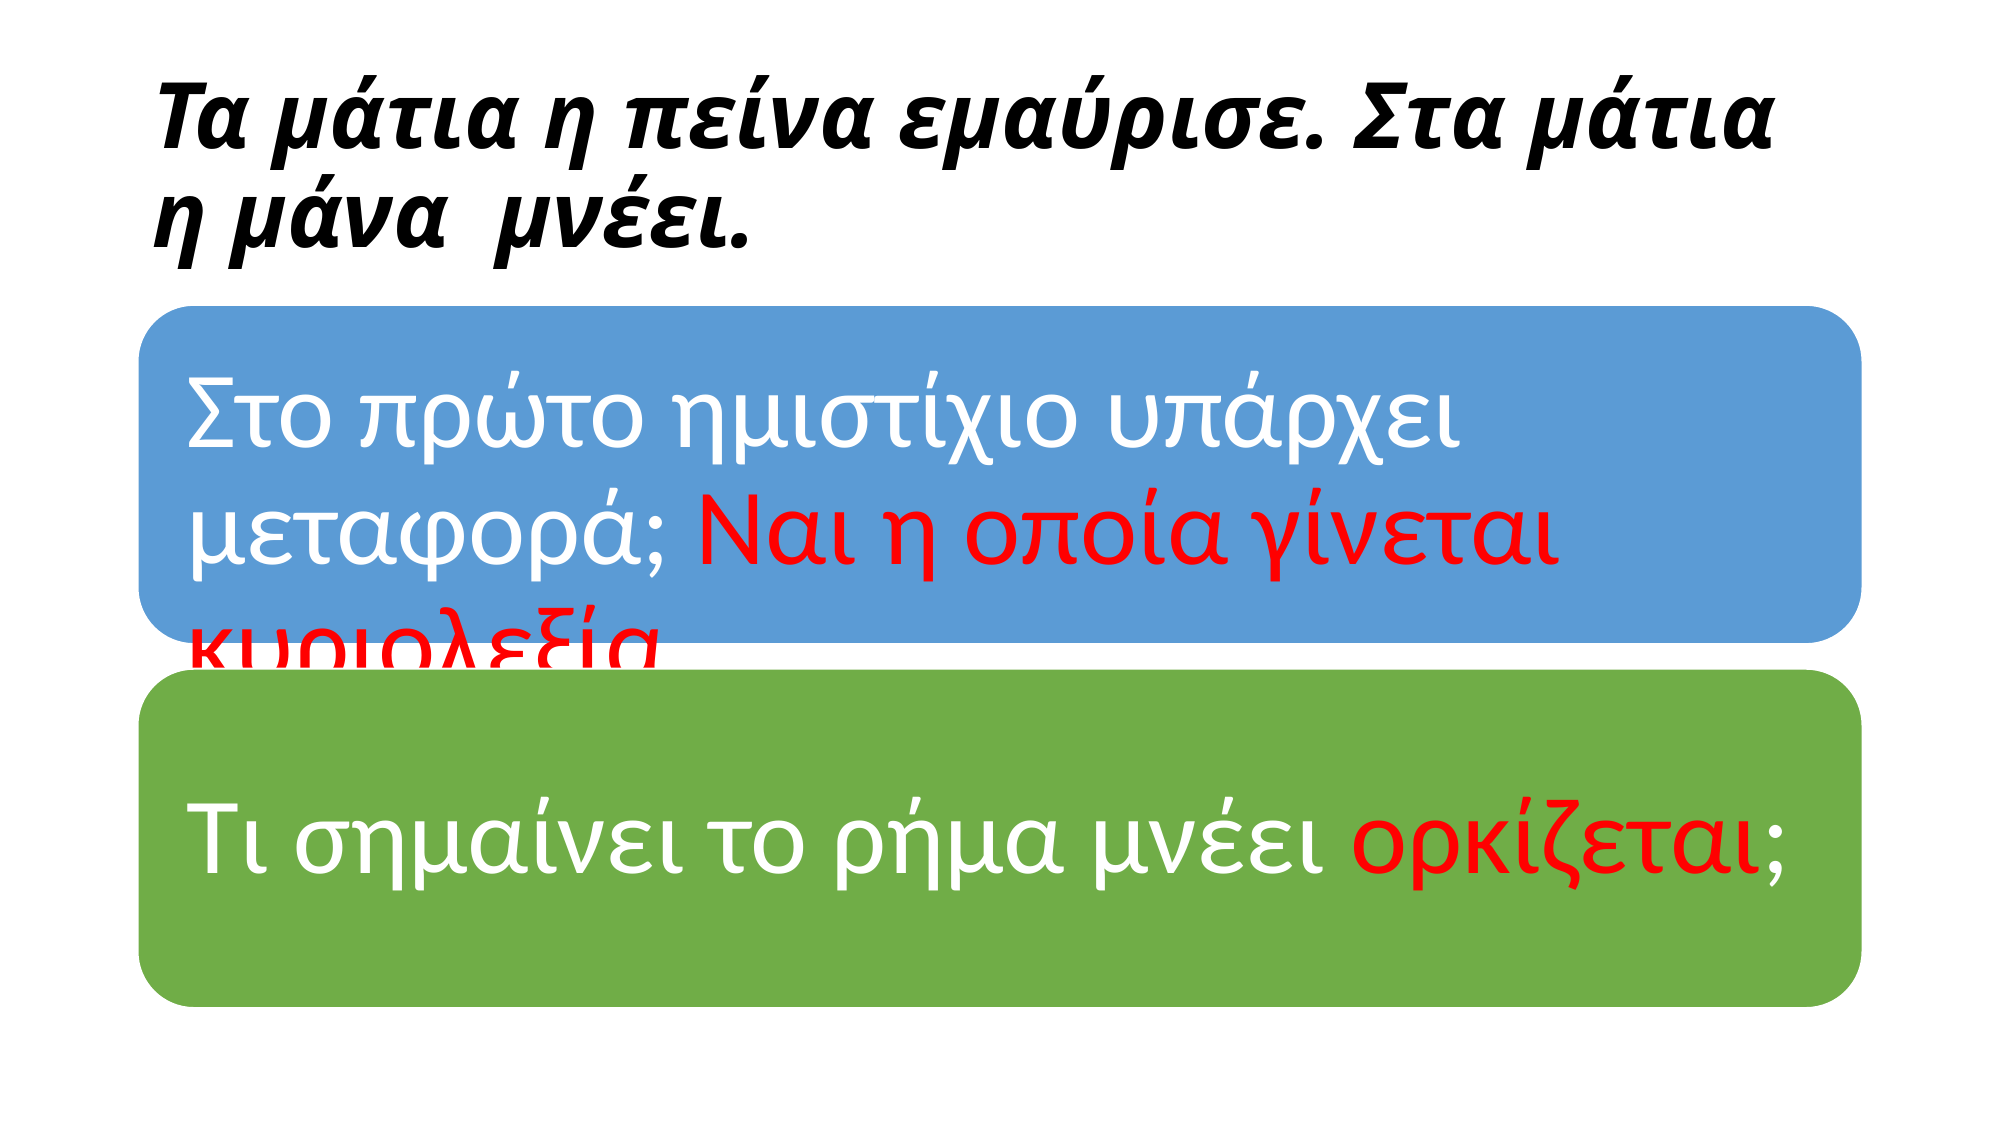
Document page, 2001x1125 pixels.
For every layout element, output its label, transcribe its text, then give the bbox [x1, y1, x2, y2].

text_box Στο πρώτο ημιστίχιο υπάρχει μεταφορά; Ναι η οποία γίνεται κυριολεξία. [137, 304, 1863, 645]
title Τα μάτια η πείνα εμαύρισε. Στα μάτια η μάνα μνέει. [137, 59, 1863, 278]
text_box Τι σημαίνει το ρήμα μνέει ορκίζεται; [137, 668, 1863, 1009]
